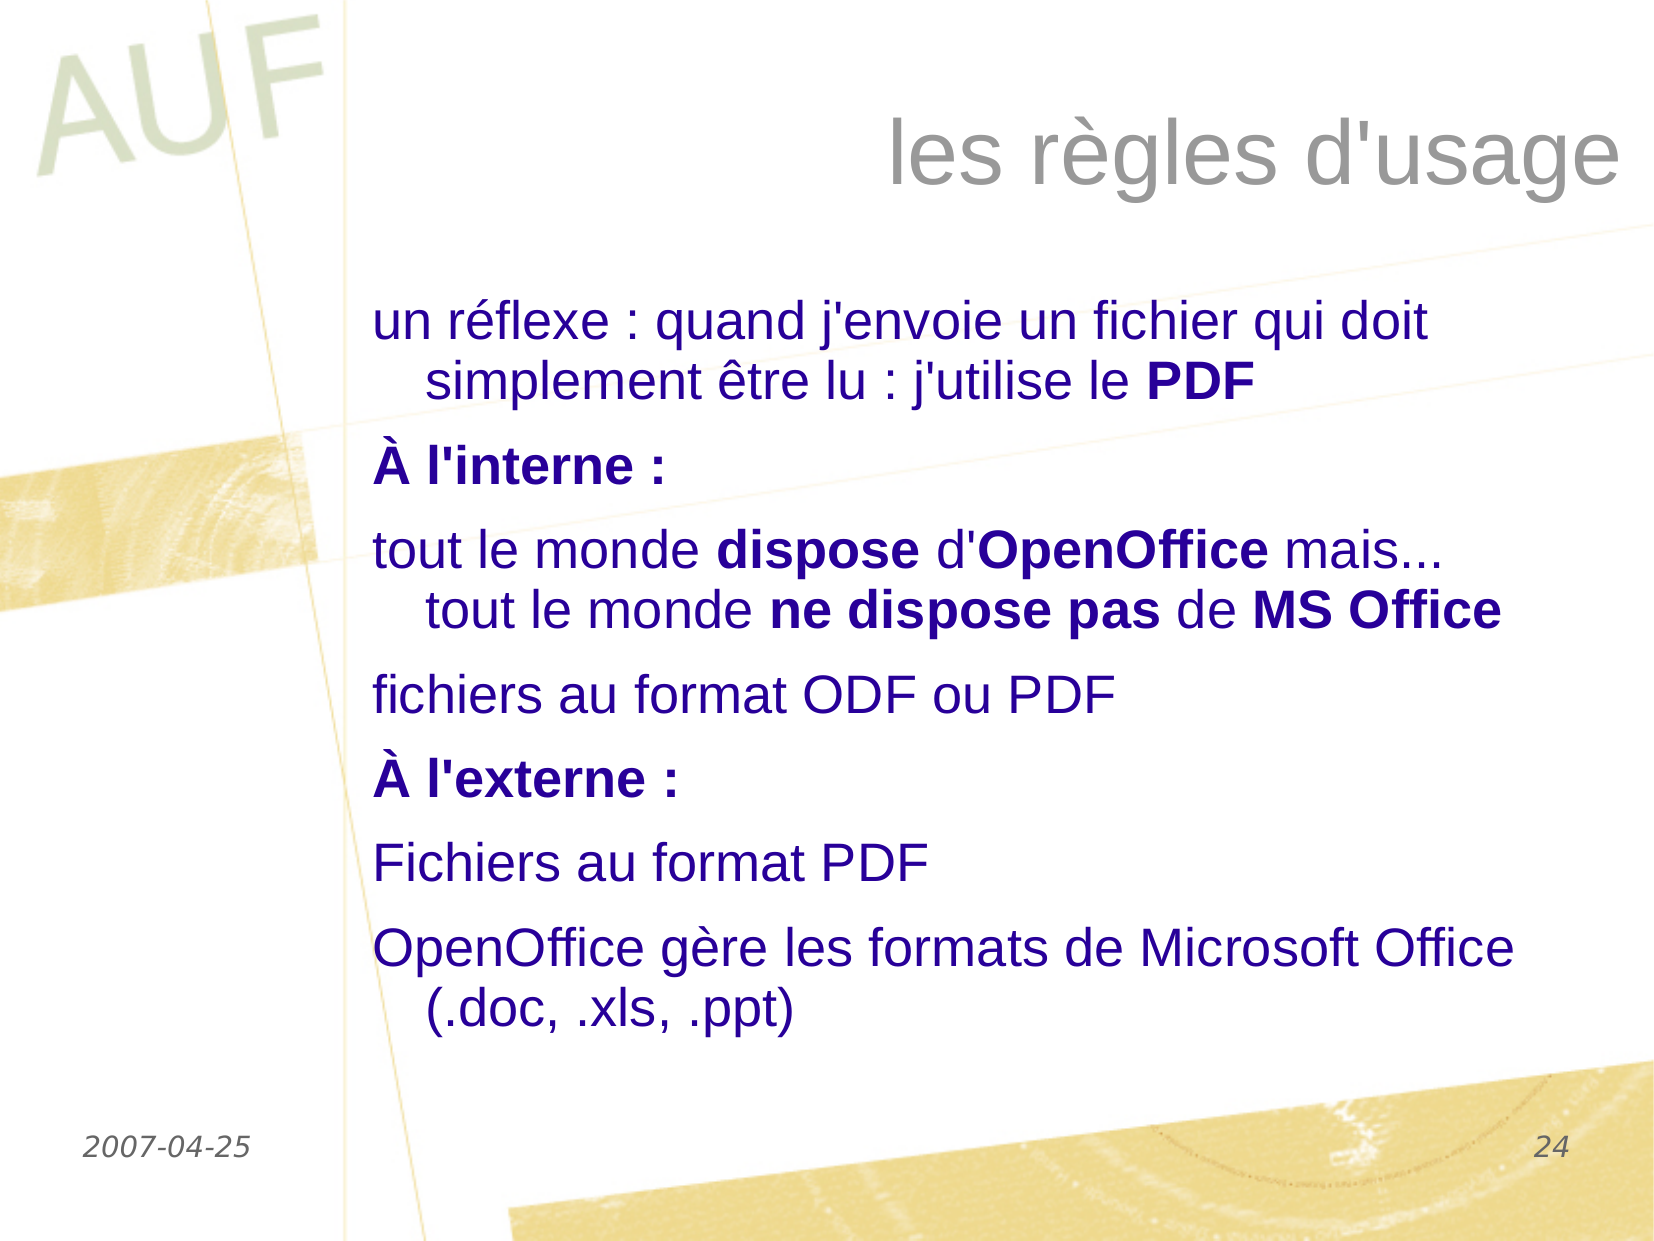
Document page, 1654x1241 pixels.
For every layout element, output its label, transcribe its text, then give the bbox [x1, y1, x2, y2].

list un réflexe : quand j'envoie un fichier qui doit simplement être lu : j'utilise le PDF À l'interne : tout le monde dispose d'OpenOffice mais... tout le monde ne dispose pas de MS Office fichiers au format ODF ou PDF À l'externe : Fichiers au format PDF OpenOffice gère les formats de Microsoft Office (.doc, .xls, .ppt) [354, 290, 1625, 1094]
title les règles d'usage [354, 56, 1625, 250]
picture [0, 0, 1654, 1241]
